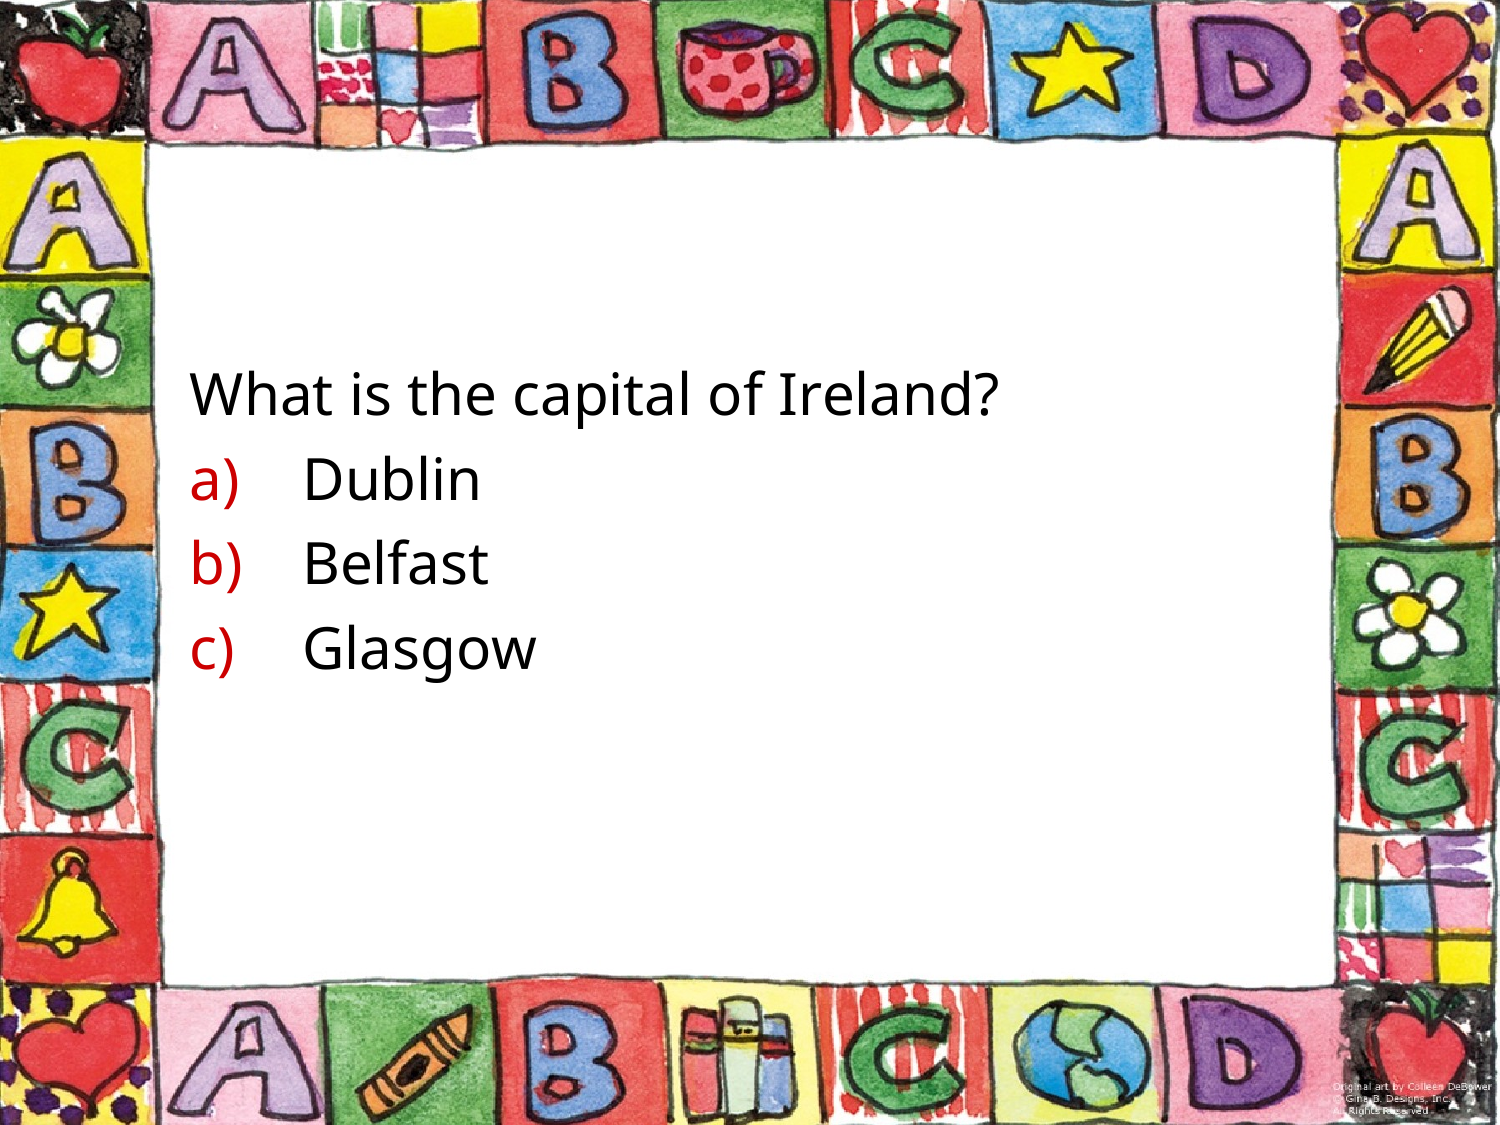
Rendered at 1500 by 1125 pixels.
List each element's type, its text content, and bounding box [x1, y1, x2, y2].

picture [0, 0, 1500, 1125]
list What is the capital of Ireland? Dublin Belfast Glasgow [174, 350, 1326, 951]
